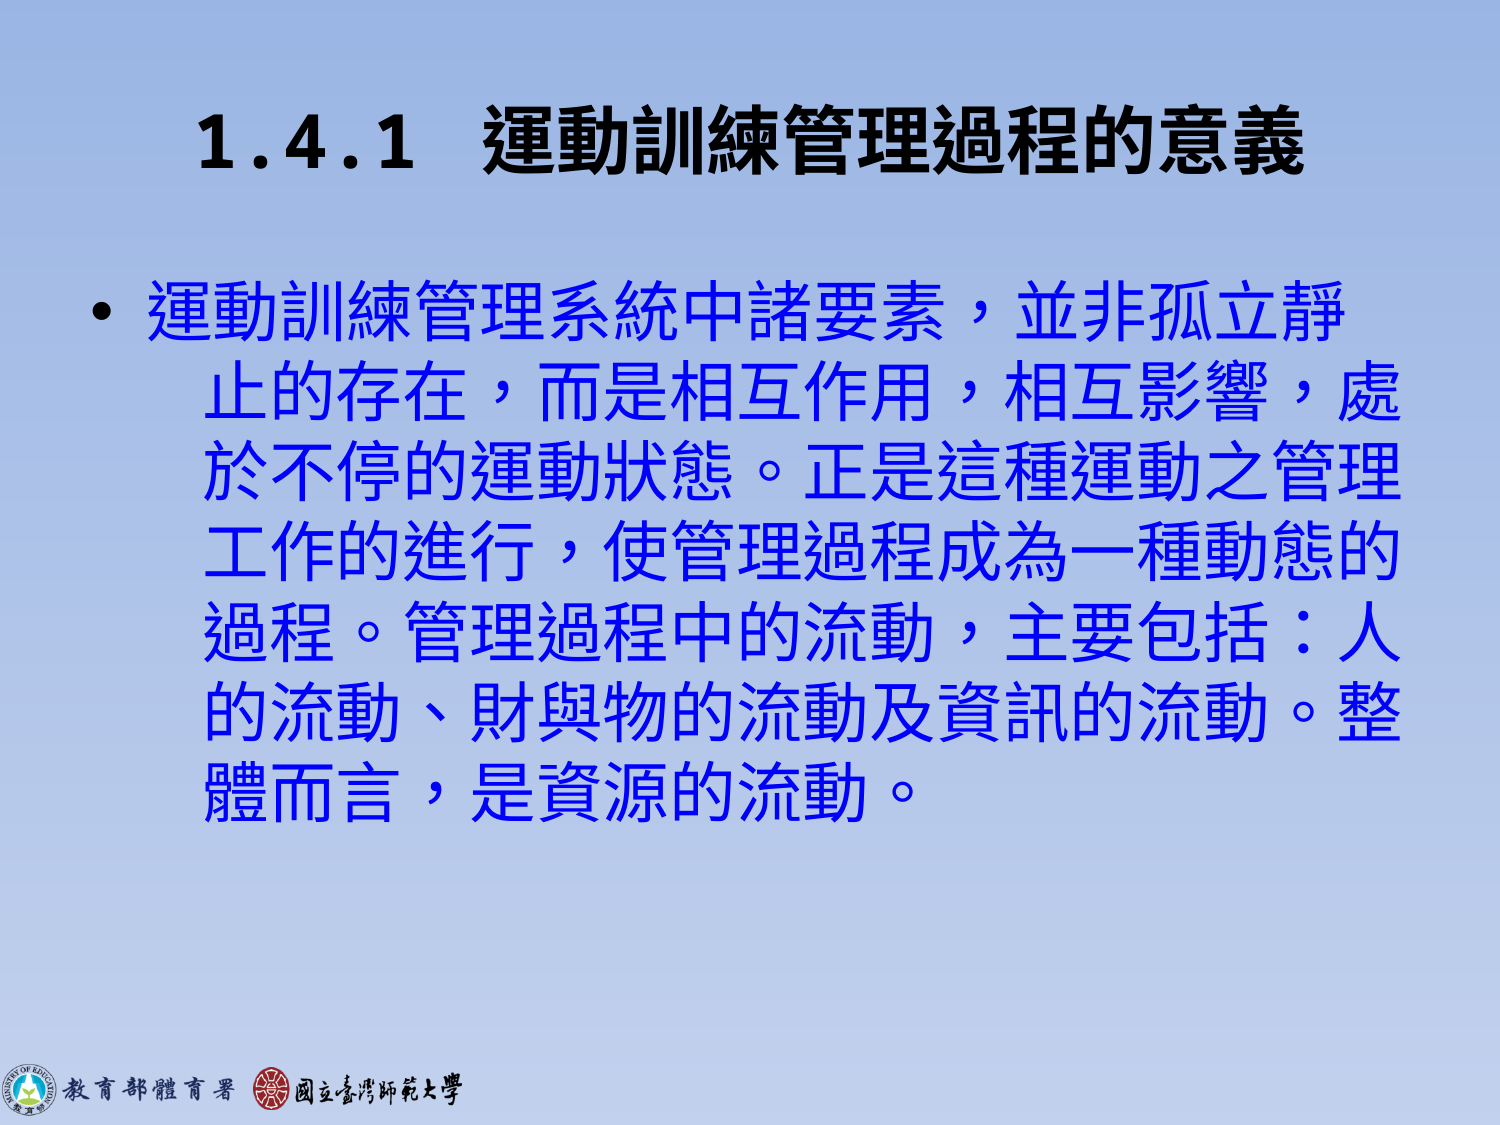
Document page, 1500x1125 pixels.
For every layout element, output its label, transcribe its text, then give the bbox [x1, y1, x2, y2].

title 1.4.1 運動訓練管理過程的意義 [75, 45, 1426, 233]
list 運動訓練管理系統中諸要素，並非孤立靜止的存在，而是相互作用，相互影響，處於不停的運動狀態。正是這種運動之管理工作的進行，使管理過程成為一種動態的過程。管理過程中的流動，主要包括：人的流動、財與物的流動及資訊的流動。整體而言，是資源的流動。 [75, 262, 1426, 1005]
